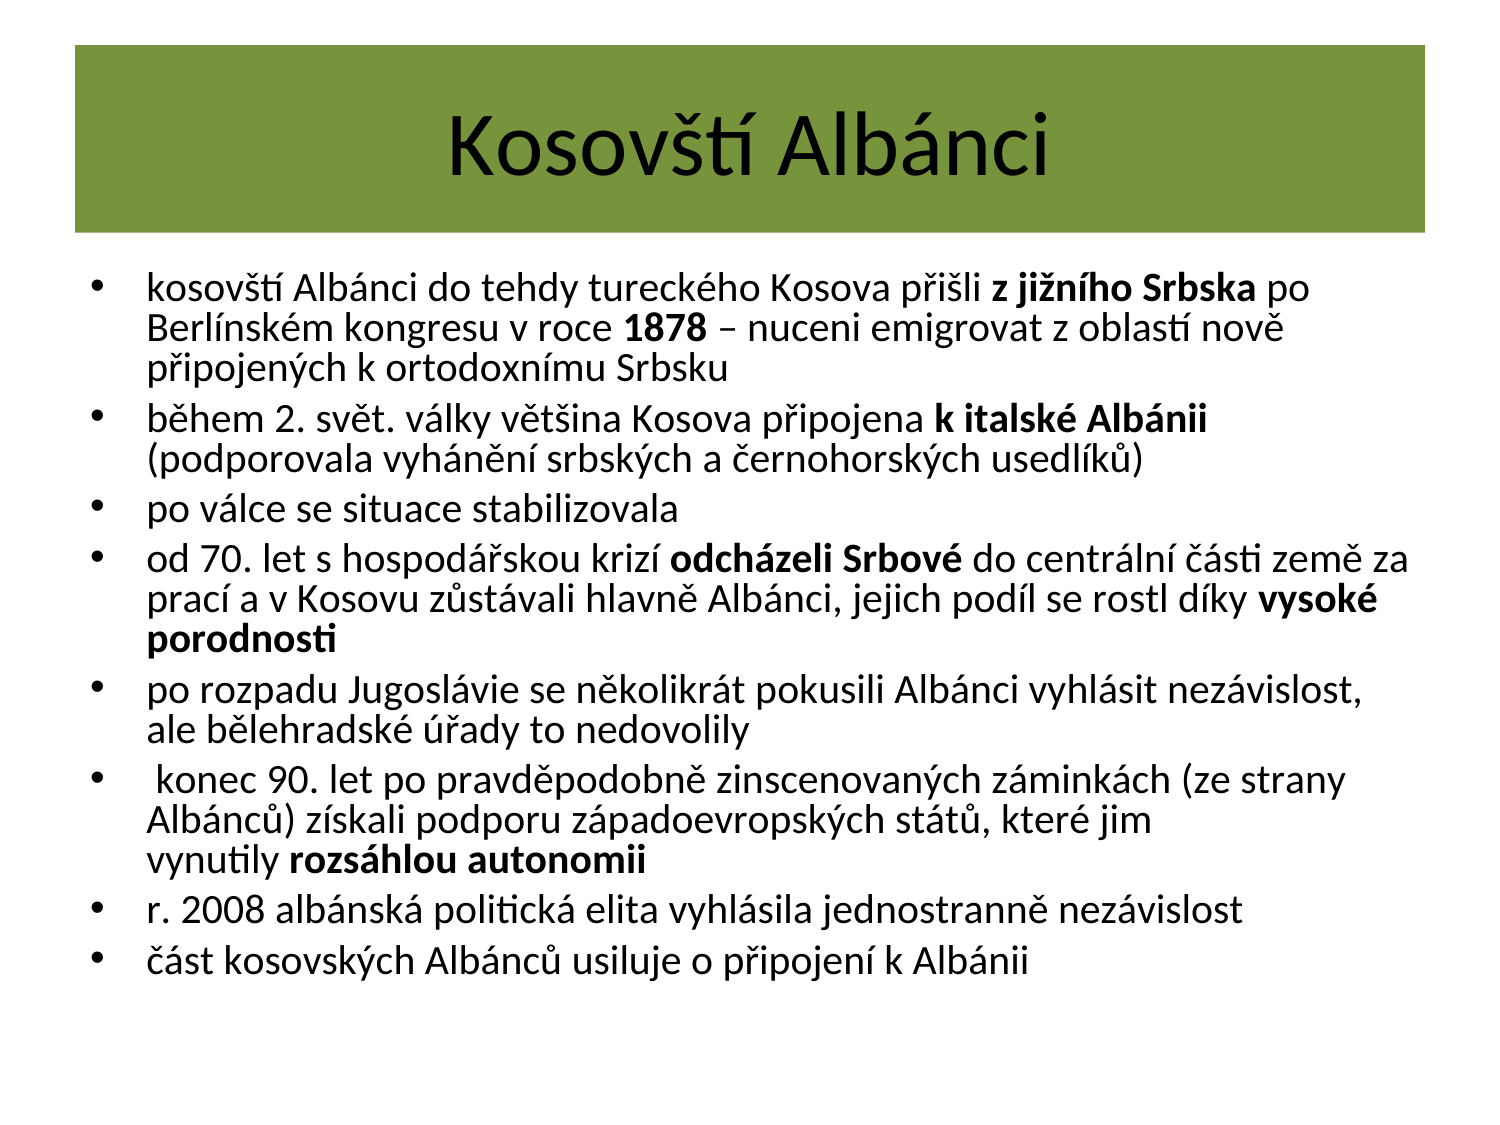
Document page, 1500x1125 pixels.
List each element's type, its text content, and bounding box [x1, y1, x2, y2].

list kosovští Albánci do tehdy tureckého Kosova přišli z jižního Srbska po Berlínském kongresu v roce 1878 – nuceni emigrovat z oblastí nově připojených k ortodoxnímu Srbsku během 2. svět. války většina Kosova připojena k italské Albánii (podporovala vyhánění srbských a černohorských usedlíků) po válce se situace stabilizovala od 70. let s hospodářskou krizí odcházeli Srbové do centrální části země za prací a v Kosovu zůstávali hlavně Albánci, jejich podíl se rostl díky vysoké porodnosti po rozpadu Jugoslávie se několikrát pokusili Albánci vyhlásit nezávislost, ale bělehradské úřady to nedovolily konec 90. let po pravděpodobně zinscenovaných záminkách (ze strany Albánců) získali podporu západoevropských států, které jim vynutily rozsáhlou autonomii r. 2008 albánská politická elita vyhlásila jednostranně nezávislost část kosovských Albánců usiluje o připojení k Albánii [75, 262, 1426, 1048]
title Kosovští Albánci [75, 45, 1426, 233]
